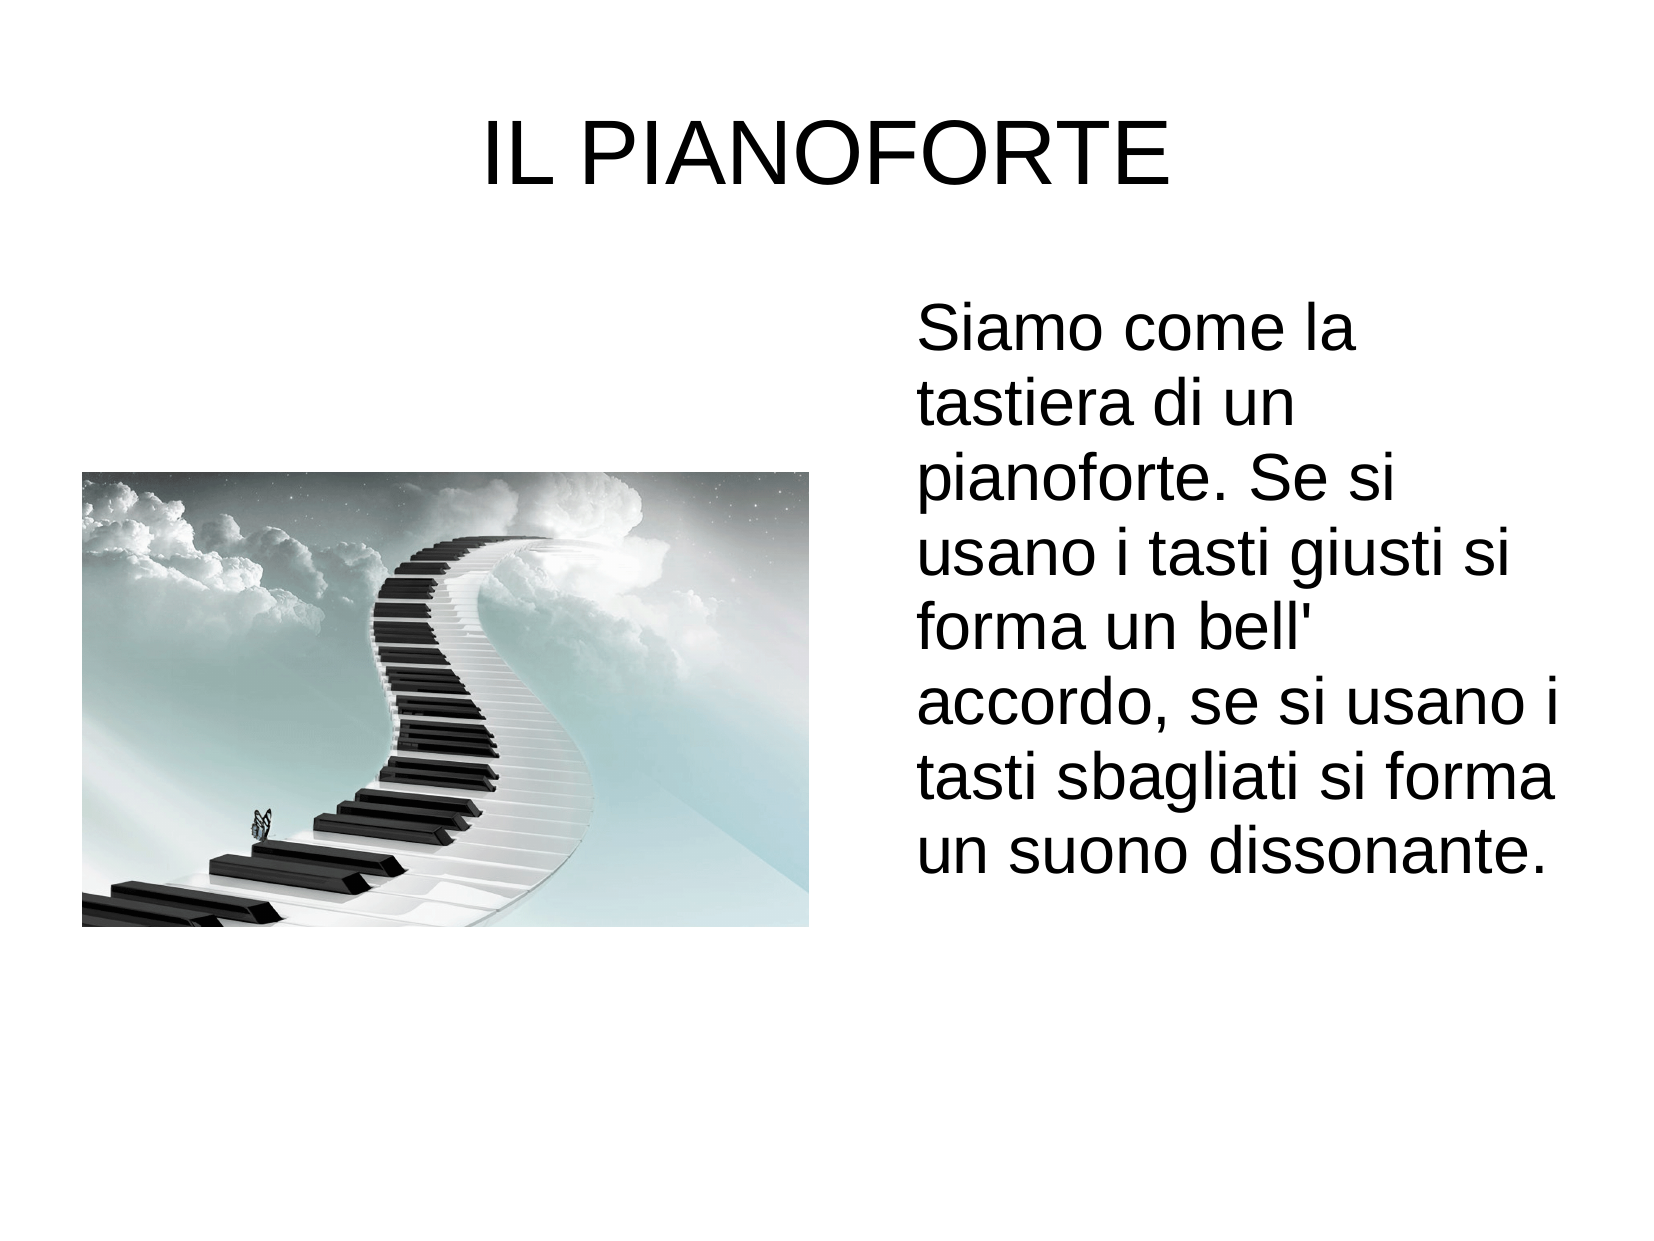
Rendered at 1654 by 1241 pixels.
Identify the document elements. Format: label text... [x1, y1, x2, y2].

picture [82, 472, 809, 927]
list Siamo come la tastiera di un pianoforte. Se si usano i tasti giusti si forma un bell' accordo, se si usano i tasti sbagliati si forma un suono dissonante. [845, 290, 1572, 1109]
title IL PIANOFORTE [82, 49, 1571, 257]
